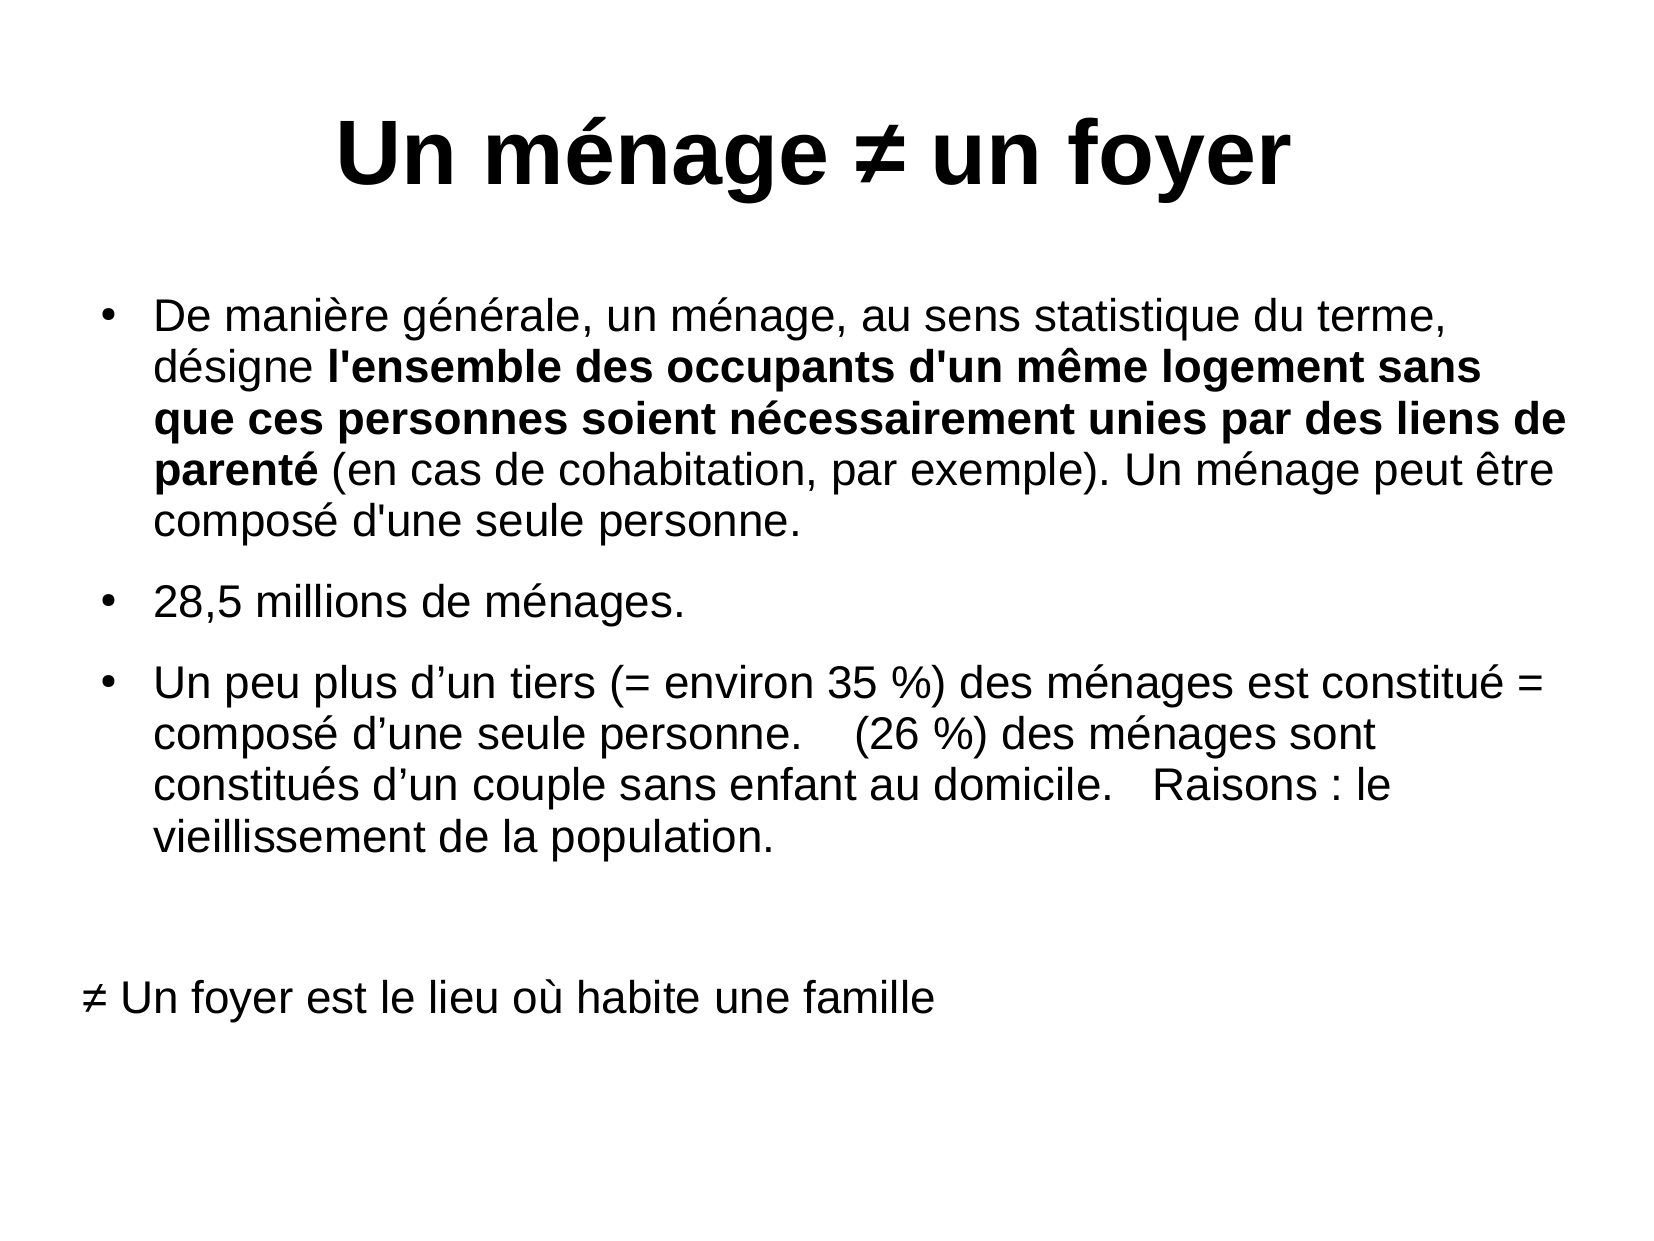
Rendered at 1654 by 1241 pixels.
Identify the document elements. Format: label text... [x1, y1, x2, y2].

list De manière générale, un ménage, au sens statistique du terme, désigne l'ensemble des occupants d'un même logement sans que ces personnes soient nécessairement unies par des liens de parenté (en cas de cohabitation, par exemple). Un ménage peut être composé d'une seule personne. 28,5 millions de ménages. Un peu plus d’un tiers (= environ 35 %) des ménages est constitué = composé d’une seule personne. (26 %) des ménages sont constitués d’un couple sans enfant au domicile. Raisons : le vieillissement de la population. ≠ Un foyer est le lieu où habite une famille [82, 290, 1571, 1109]
title Un ménage ≠ un foyer [82, 49, 1571, 257]
